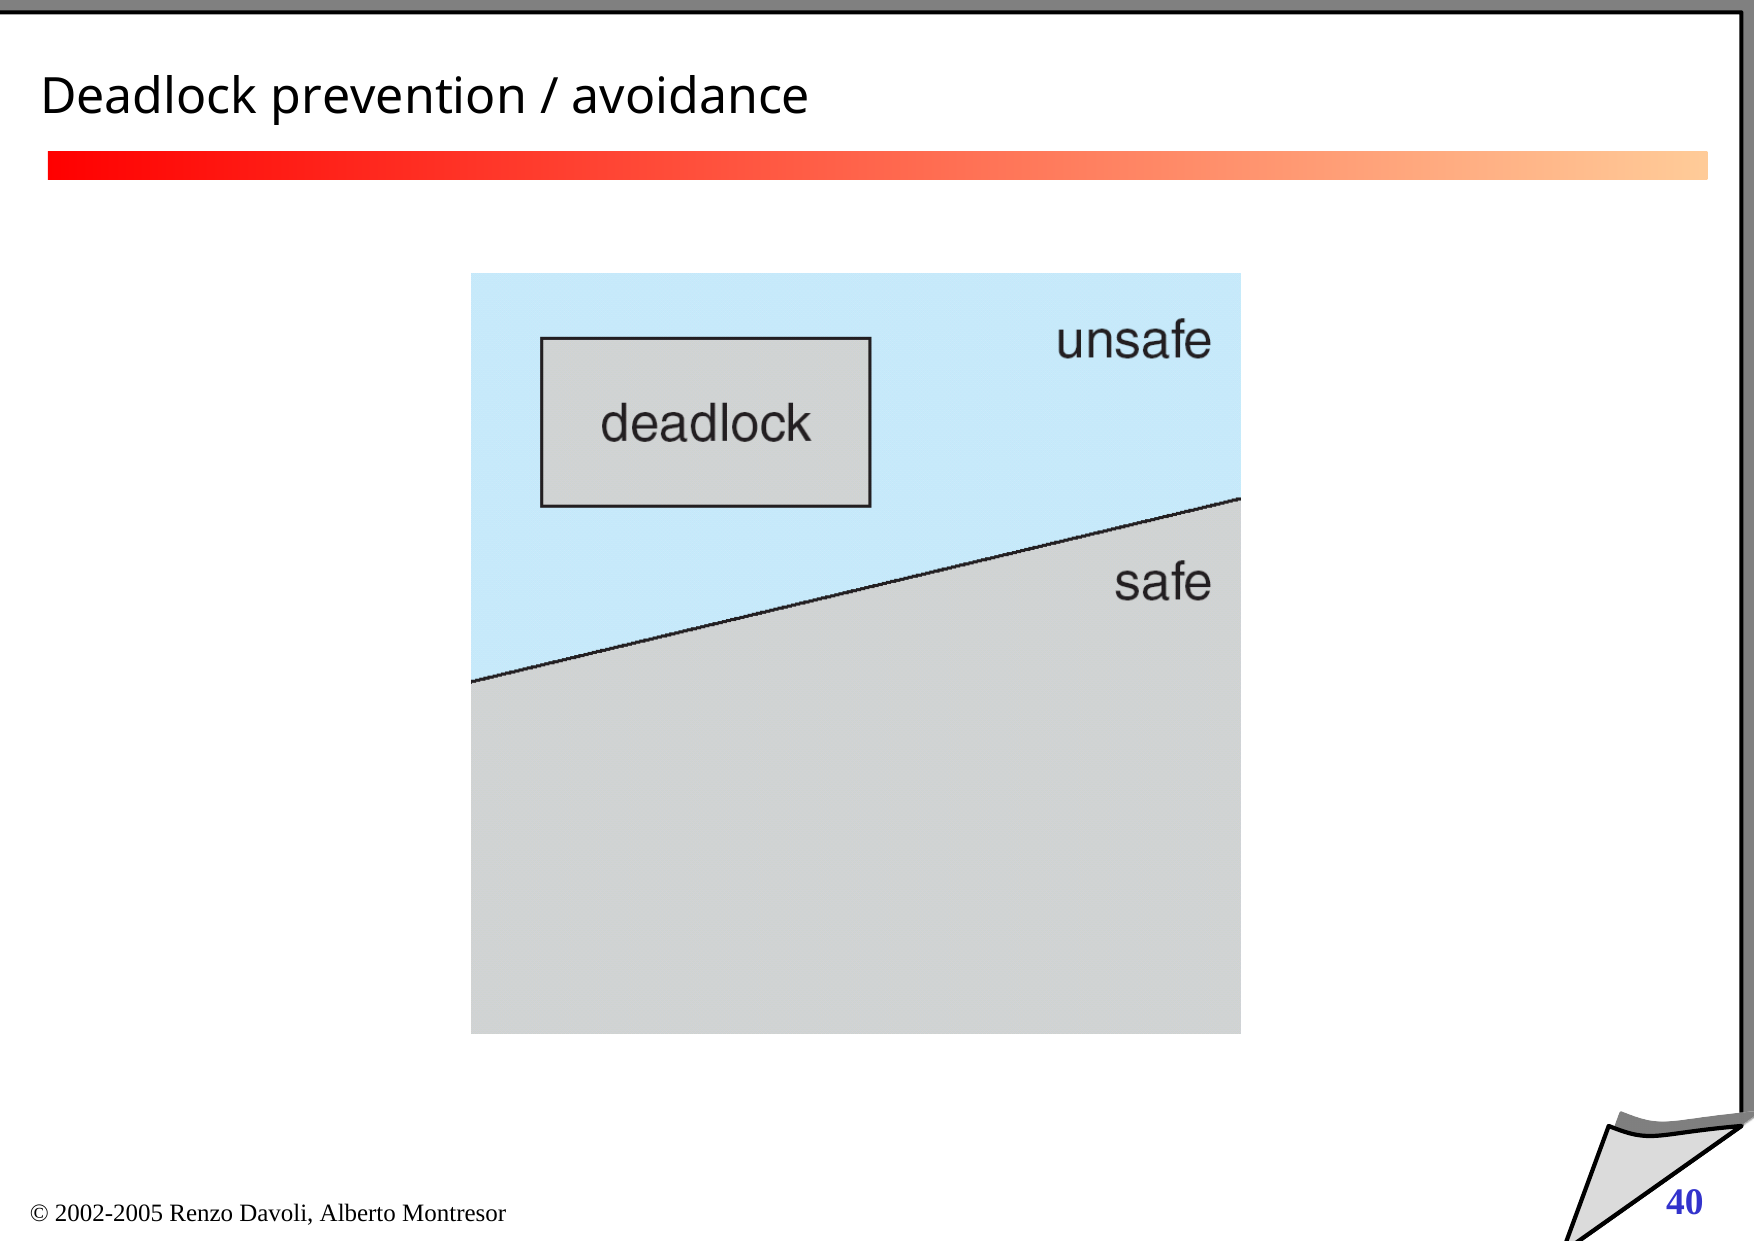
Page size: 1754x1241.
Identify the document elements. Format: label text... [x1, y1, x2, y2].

text_box q [750, 152, 754, 179]
title Deadlock prevention / avoidance [40, 49, 1714, 144]
picture [471, 273, 1241, 1034]
